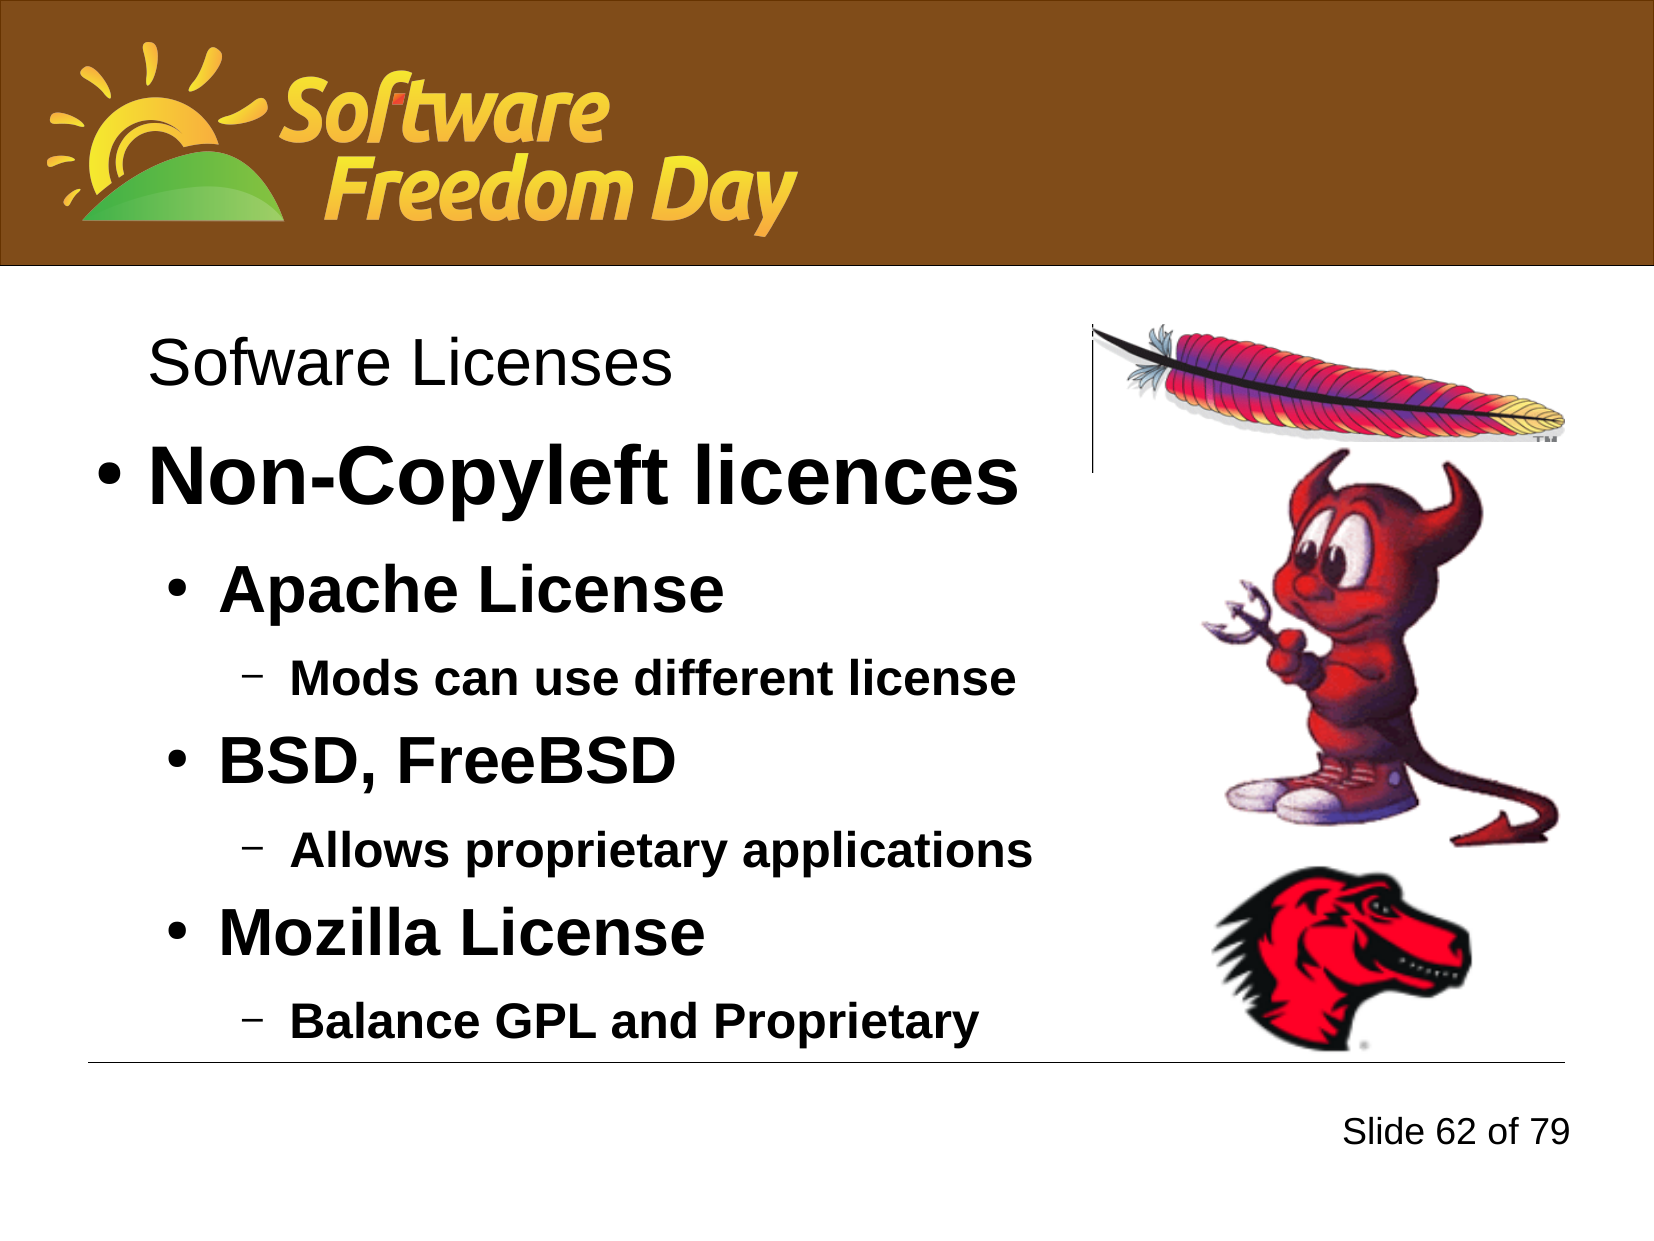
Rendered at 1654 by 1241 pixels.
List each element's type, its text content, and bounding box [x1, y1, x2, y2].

picture [1210, 856, 1477, 1056]
picture [47, 42, 798, 237]
list Sofware Licenses Non-Copyleft licences Apache License Mods can use different license BSD, FreeBSD Allows proprietary applications Mozilla License Balance GPL and Proprietary [76, 324, 1093, 1045]
picture [1092, 324, 1565, 852]
